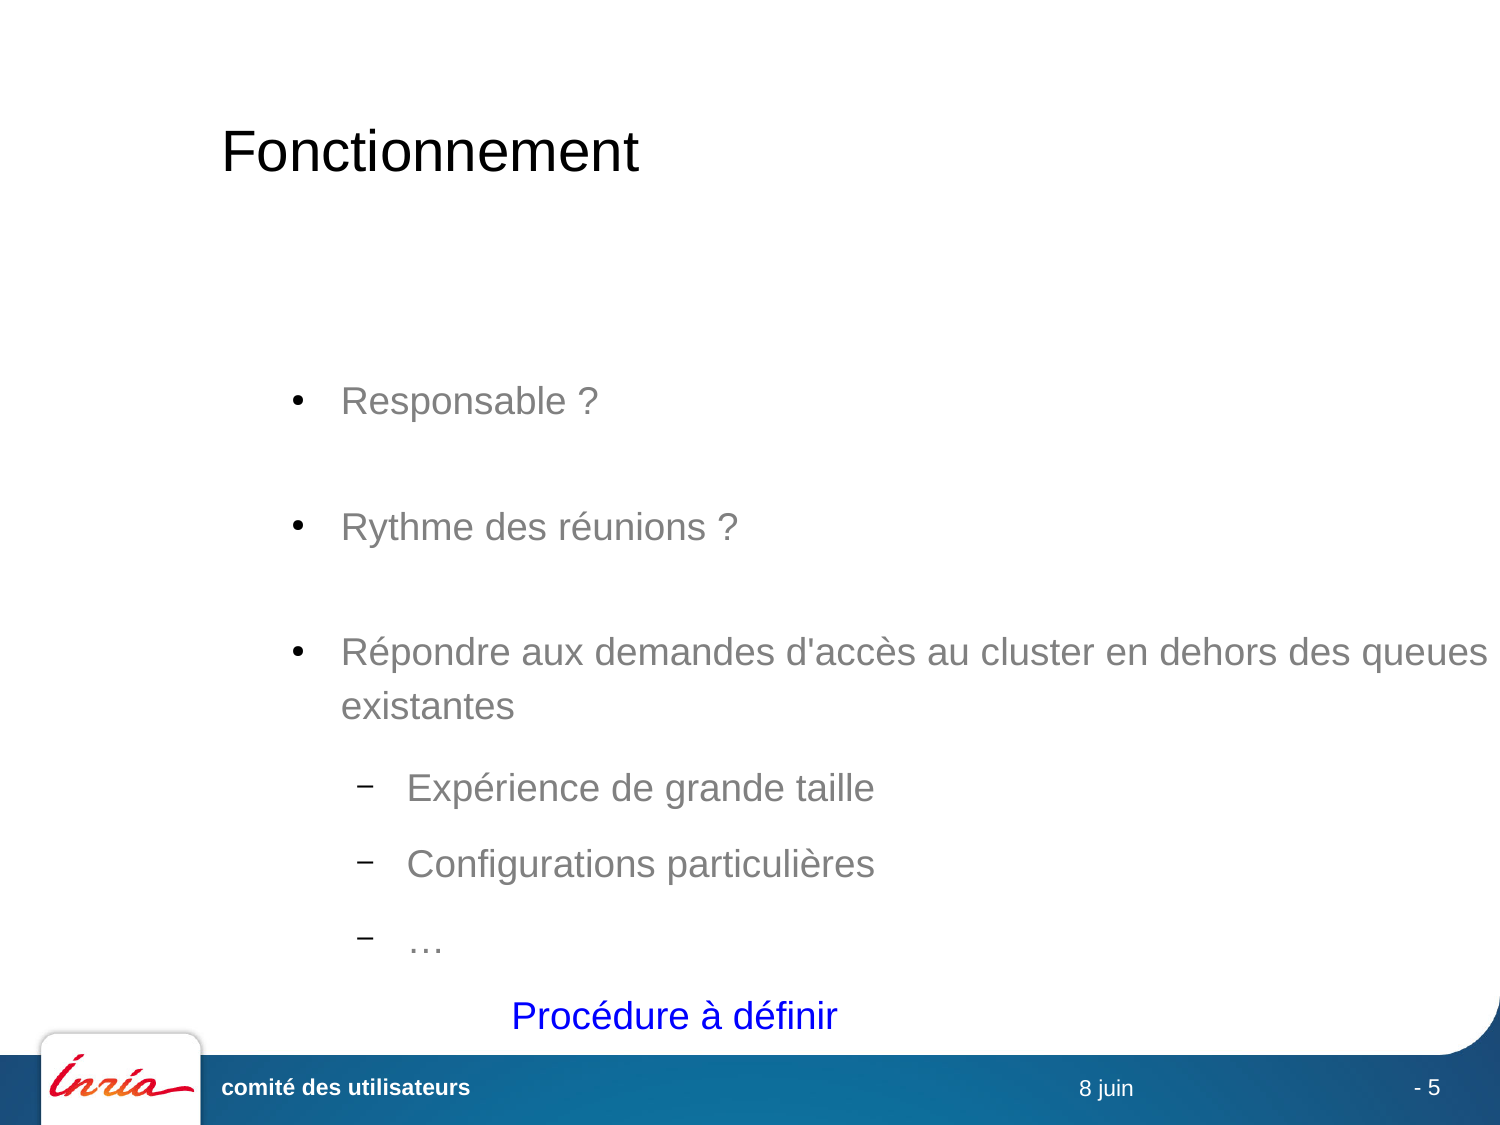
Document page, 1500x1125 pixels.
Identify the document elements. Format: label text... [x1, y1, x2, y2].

title Fonctionnement [221, 57, 1459, 246]
picture [0, 947, 1500, 1125]
list Responsable ? Rythme des réunions ? Répondre aux demandes d'accès au cluster en dehors des queues existantes Expérience de grande taille Configurations particulières … Procédure à définir [274, 368, 1500, 1040]
